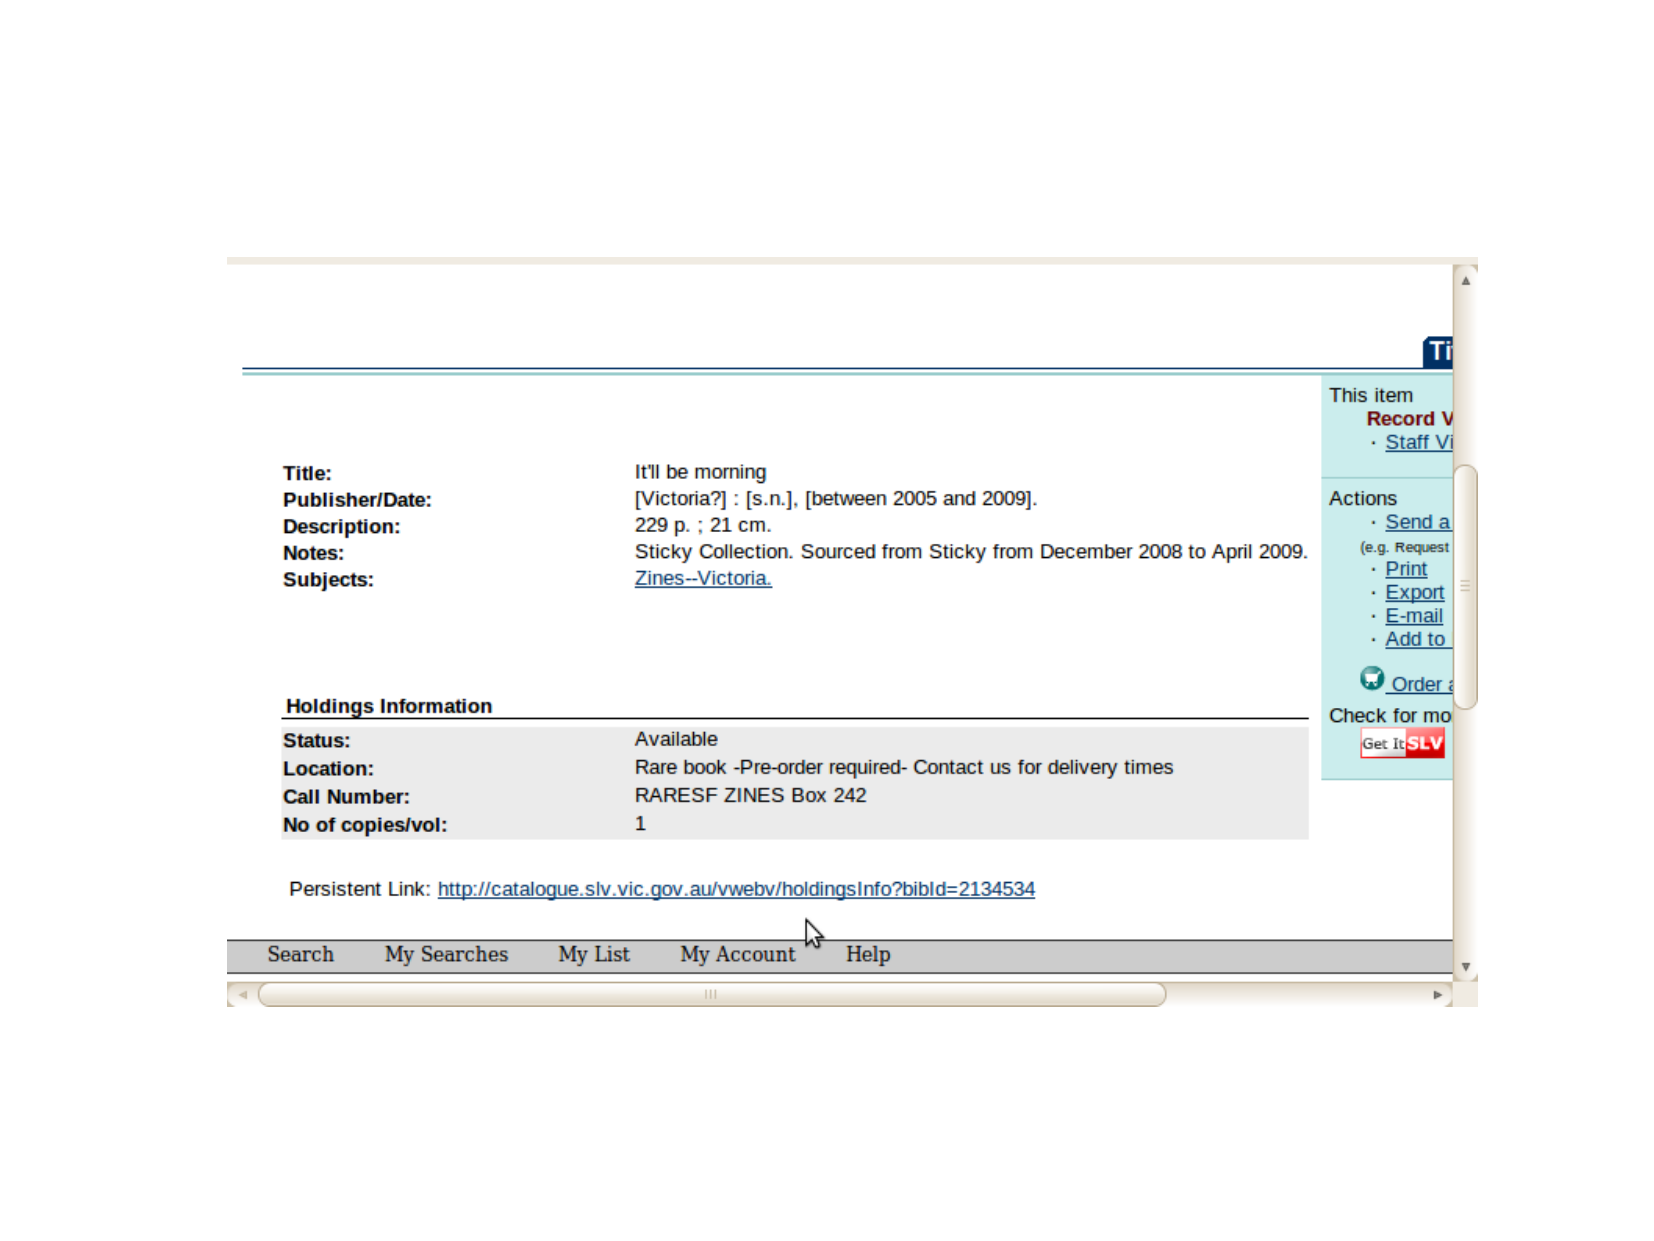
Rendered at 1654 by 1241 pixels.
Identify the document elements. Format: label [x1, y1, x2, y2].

picture [227, 257, 1478, 1008]
